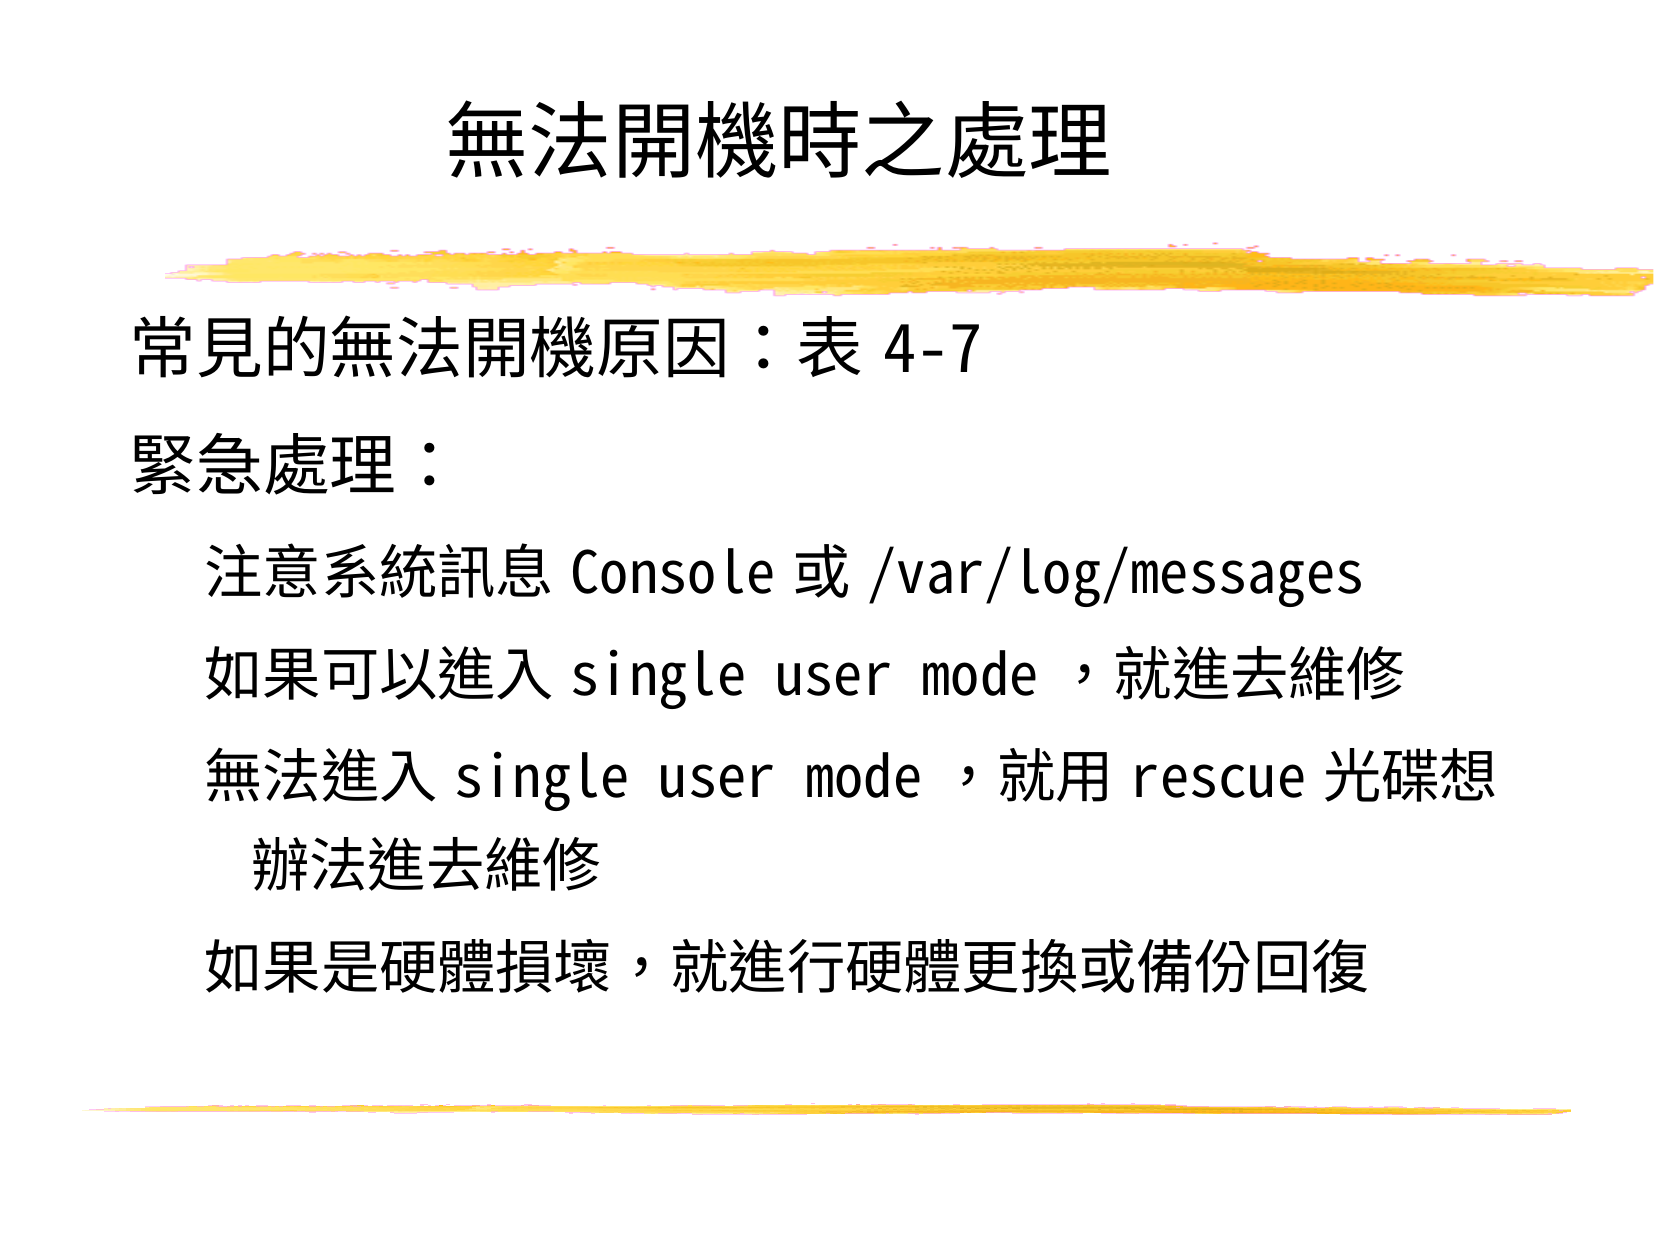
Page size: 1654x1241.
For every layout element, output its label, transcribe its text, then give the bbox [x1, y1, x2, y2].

picture [165, 237, 1654, 308]
list 常見的無法開機原因：表4-7 緊急處理： 注意系統訊息Console或/var/log/messages 如果可以進入single user mode，就進去維修 無法進入single user mode，就用rescue光碟想辦法進去維修 如果是硬體損壞，就進行硬體更換或備份回復 [129, 289, 1536, 1034]
picture [82, 1102, 1571, 1117]
title 無法開機時之處理 [76, 28, 1482, 236]
